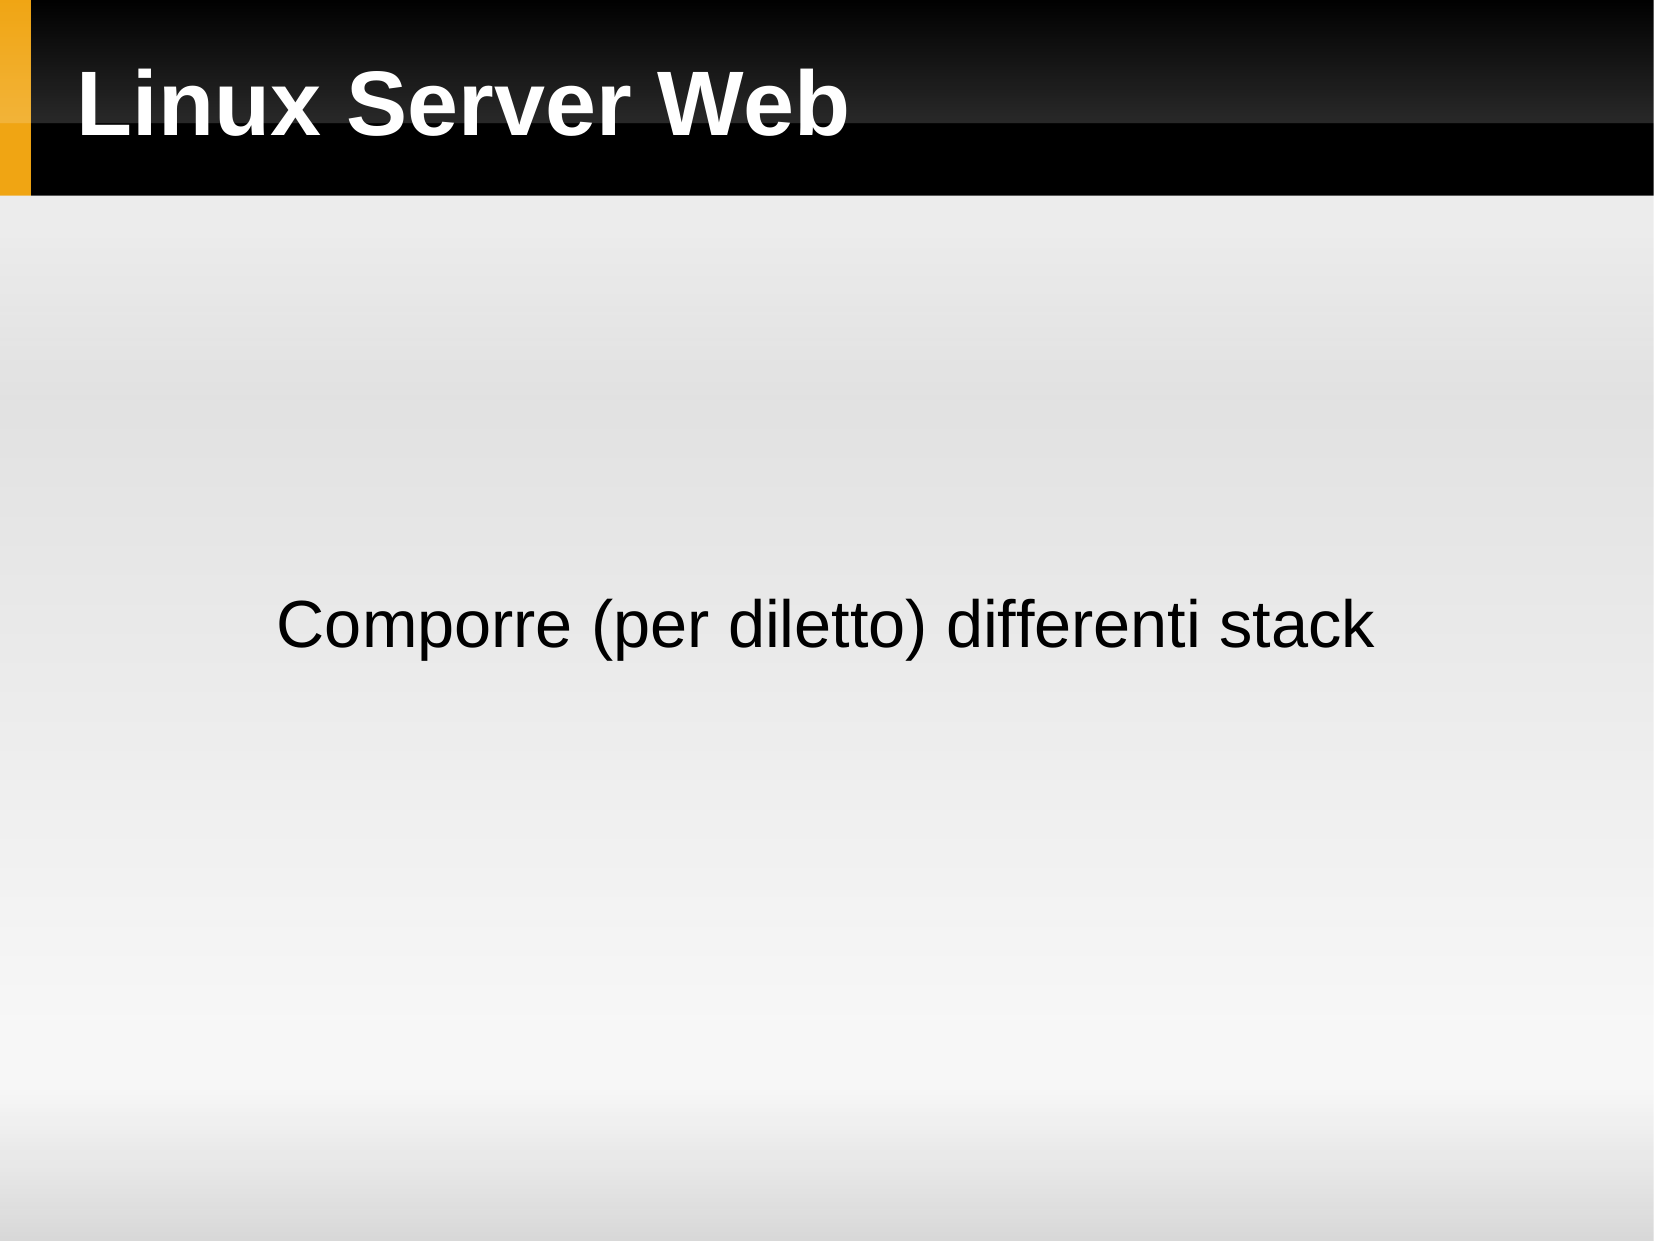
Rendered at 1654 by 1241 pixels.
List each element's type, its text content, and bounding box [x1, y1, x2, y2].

subtitle Comporre (per diletto) differenti stack [82, 290, 1571, 1109]
title Linux Server Web [76, 0, 1565, 208]
picture [0, 0, 1654, 1241]
